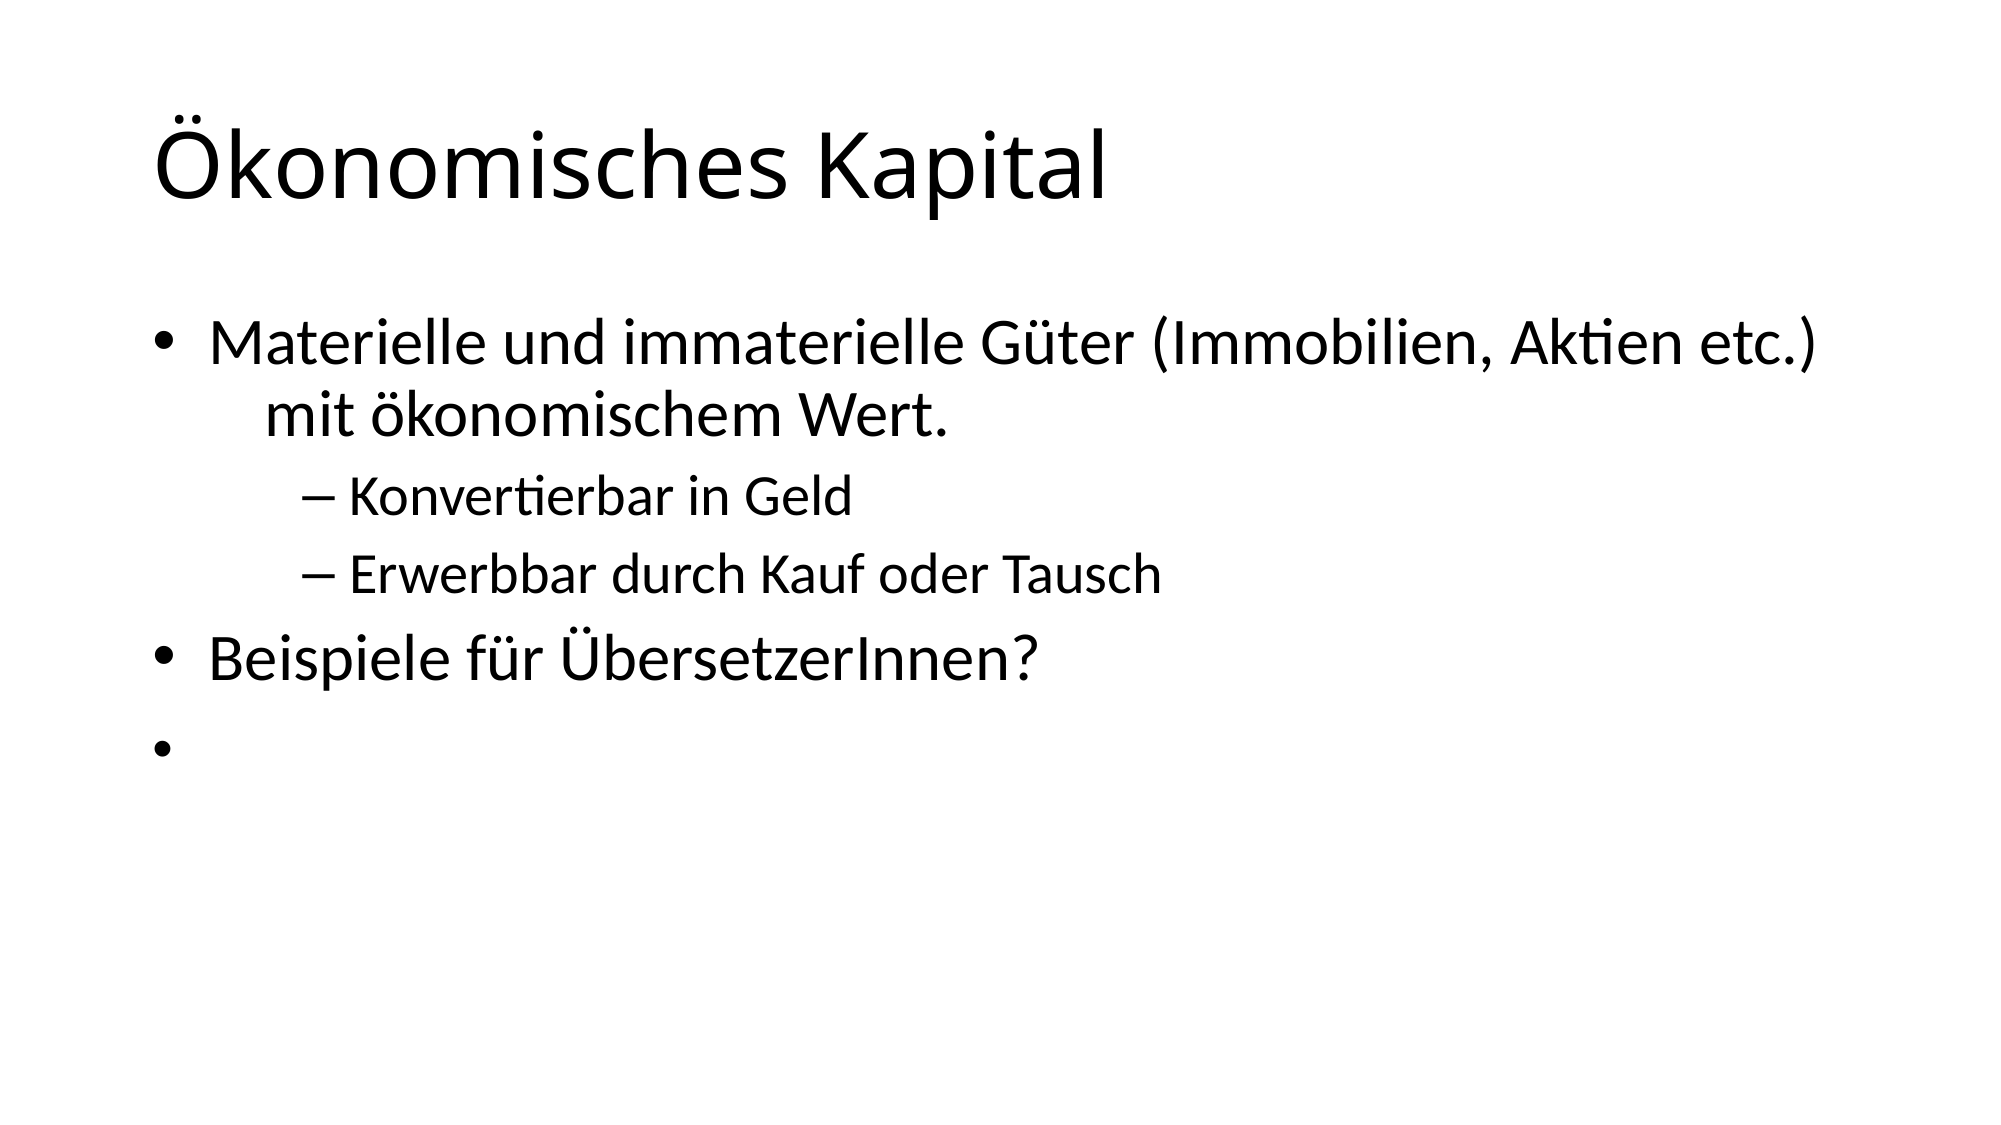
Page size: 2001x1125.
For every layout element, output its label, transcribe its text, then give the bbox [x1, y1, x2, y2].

list Materielle und immaterielle Güter (Immobilien, Aktien etc.) mit ökonomischem Wert. Konvertierbar in Geld Erwerbbar durch Kauf oder Tausch Beispiele für ÜbersetzerInnen? [137, 299, 1863, 1014]
title Ökonomisches Kapital [137, 59, 1863, 278]
